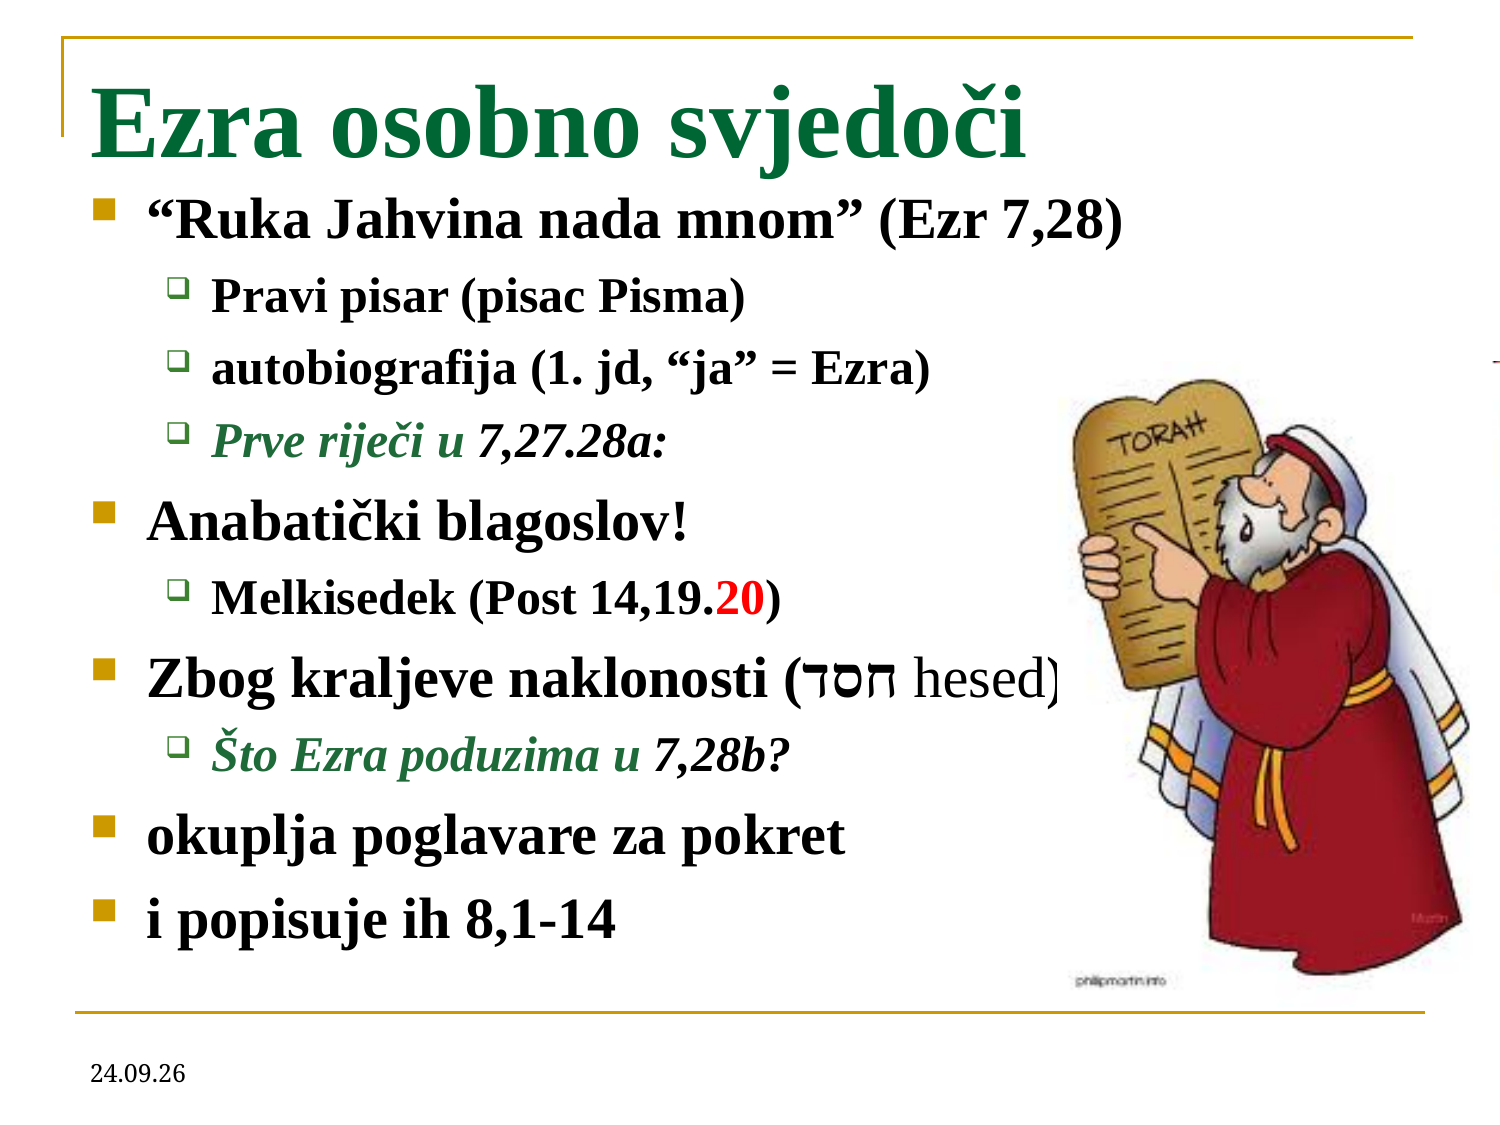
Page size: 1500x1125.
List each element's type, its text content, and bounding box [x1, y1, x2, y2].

title Ezra osobno svjedoči [75, 45, 1426, 172]
picture [1057, 361, 1500, 1008]
list “Ruka Jahvina nada mnom” (Ezr 7,28) Pravi pisar (pisac Pisma) autobiografija (1. jd, “ja” = Ezra) Prve riječi u 7,27.28a: Anabatički blagoslov! Melkisedek (Post 14,19.20) Zbog kraljeve naklonosti (חסד hesed) Što Ezra poduzima u 7,28b? okuplja poglavare za pokret i popisuje ih 8,1-14 [75, 172, 1426, 1006]
text_box 09.12.25 [74, 1024, 426, 1100]
